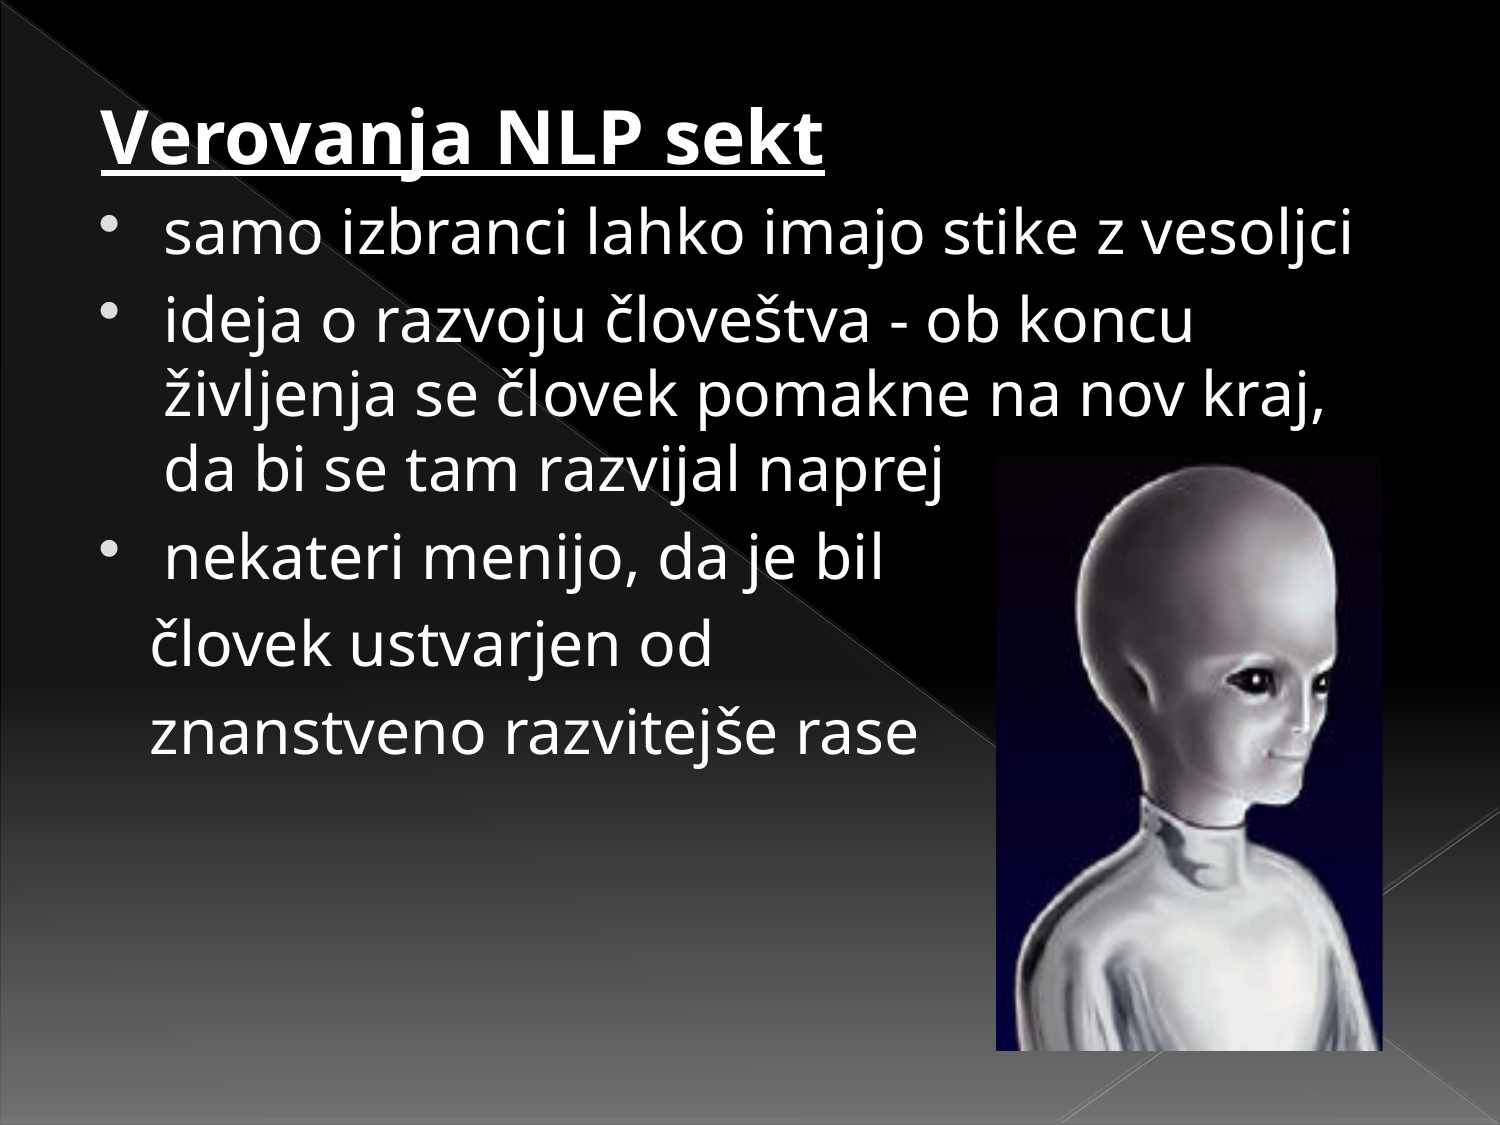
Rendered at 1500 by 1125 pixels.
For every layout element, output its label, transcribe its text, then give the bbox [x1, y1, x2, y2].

list Verovanja NLP sekt samo izbranci lahko imajo stike z vesoljci ideja o razvoju človeštva - ob koncu življenja se človek pomakne na nov kraj, da bi se tam razvijal naprej nekateri menijo, da je bil človek ustvarjen od znanstveno razvitejše rase [75, 82, 1425, 1059]
picture [996, 457, 1383, 1051]
